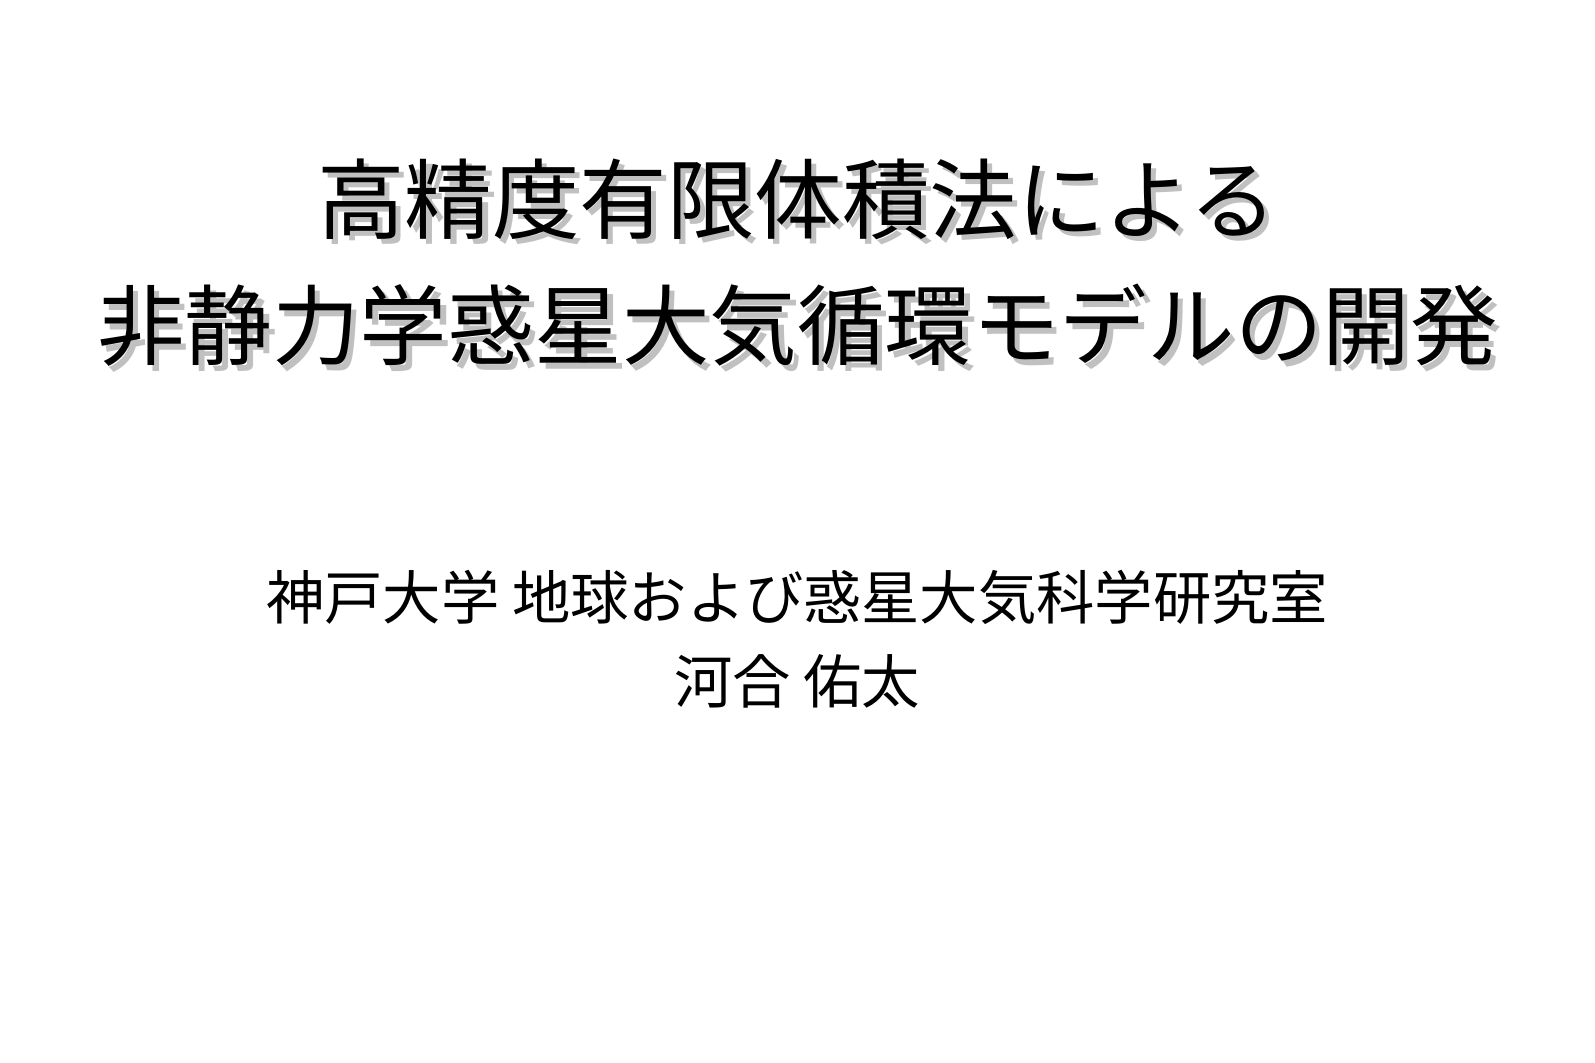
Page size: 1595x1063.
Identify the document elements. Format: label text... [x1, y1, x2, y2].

subtitle 高精度有限体積法による 非静力学惑星大気循環モデルの開発 神戸大学 地球および惑星大気科学研究室 河合 佑太 [0, 177, 1595, 739]
